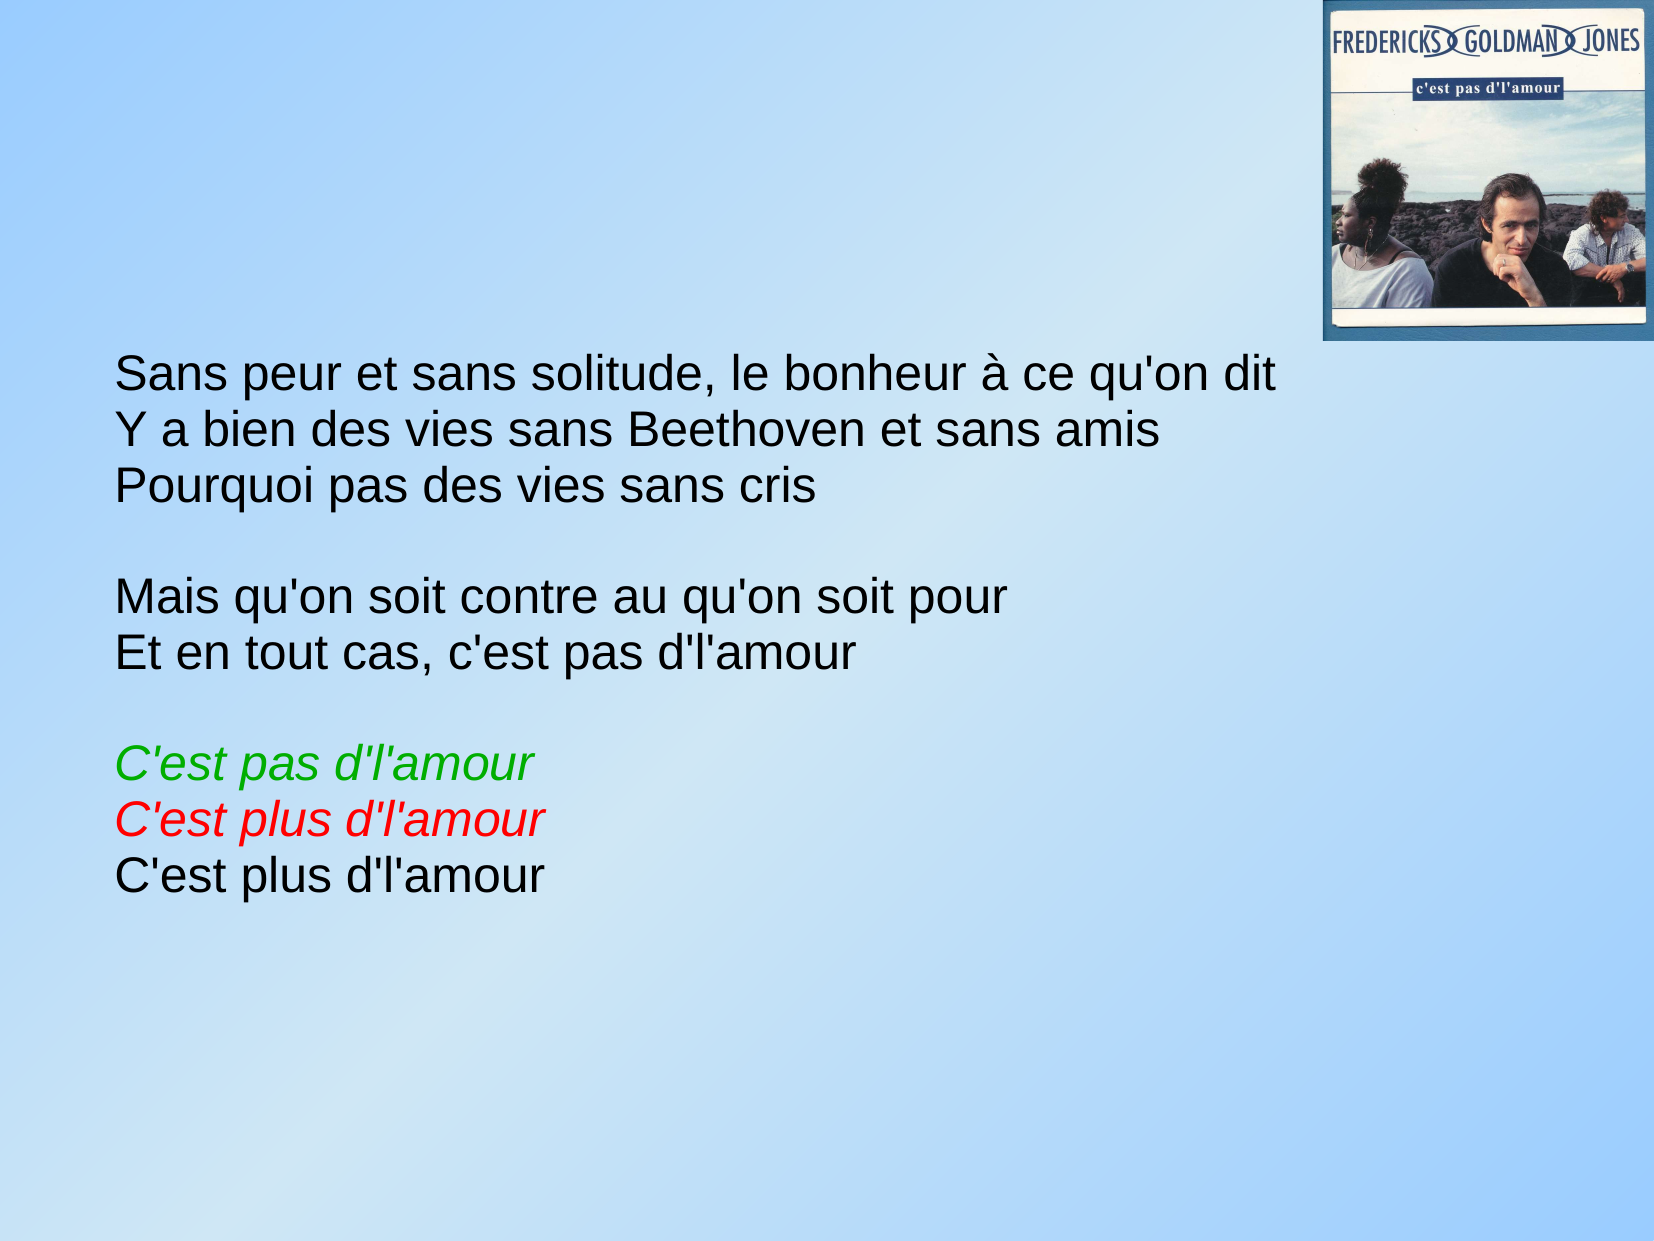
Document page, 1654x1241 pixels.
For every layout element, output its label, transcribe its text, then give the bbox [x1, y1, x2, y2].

text_box Sans peur et sans solitude, le bonheur à ce qu'on dit Y a bien des vies sans Beethoven et sans amis Pourquoi pas des vies sans cris Mais qu'on soit contre au qu'on soit pour Et en tout cas, c'est pas d'l'amour C'est pas d'l'amour C'est plus d'l'amour C'est plus d'l'amour [99, 337, 1567, 1077]
picture [1322, 0, 1654, 341]
